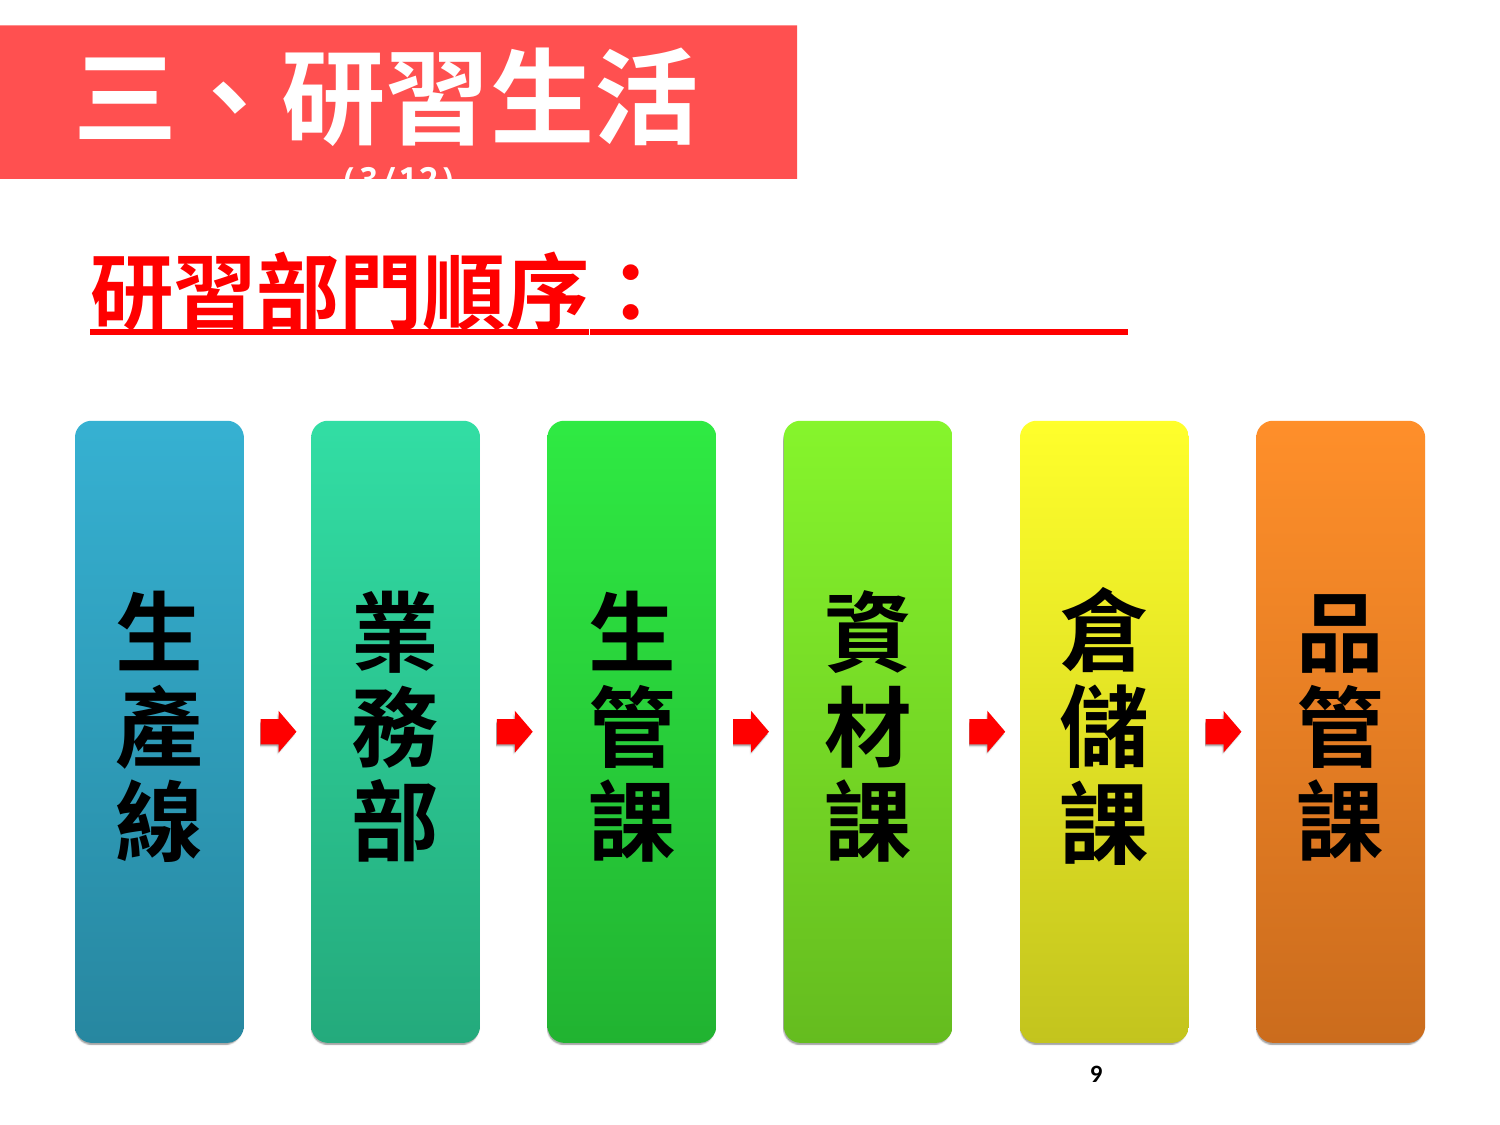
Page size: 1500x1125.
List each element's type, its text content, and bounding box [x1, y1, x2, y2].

text_box [496, 710, 533, 753]
text_box 研習部門順序： [75, 232, 644, 349]
text_box 倉儲課 [1020, 420, 1189, 1043]
text_box [733, 710, 769, 753]
text_box 品管課 [1256, 420, 1426, 1043]
text_box [969, 710, 1006, 753]
text_box [260, 710, 297, 753]
text_box 生產線 [75, 420, 244, 1043]
text_box [1205, 710, 1242, 753]
text_box 業務部 [311, 420, 481, 1043]
text_box 三、研習生活(3/12) [0, 25, 798, 179]
text_box 資材課 [783, 420, 953, 1043]
text_box 9 [1074, 1042, 1426, 1103]
text_box 生管課 [547, 420, 717, 1043]
